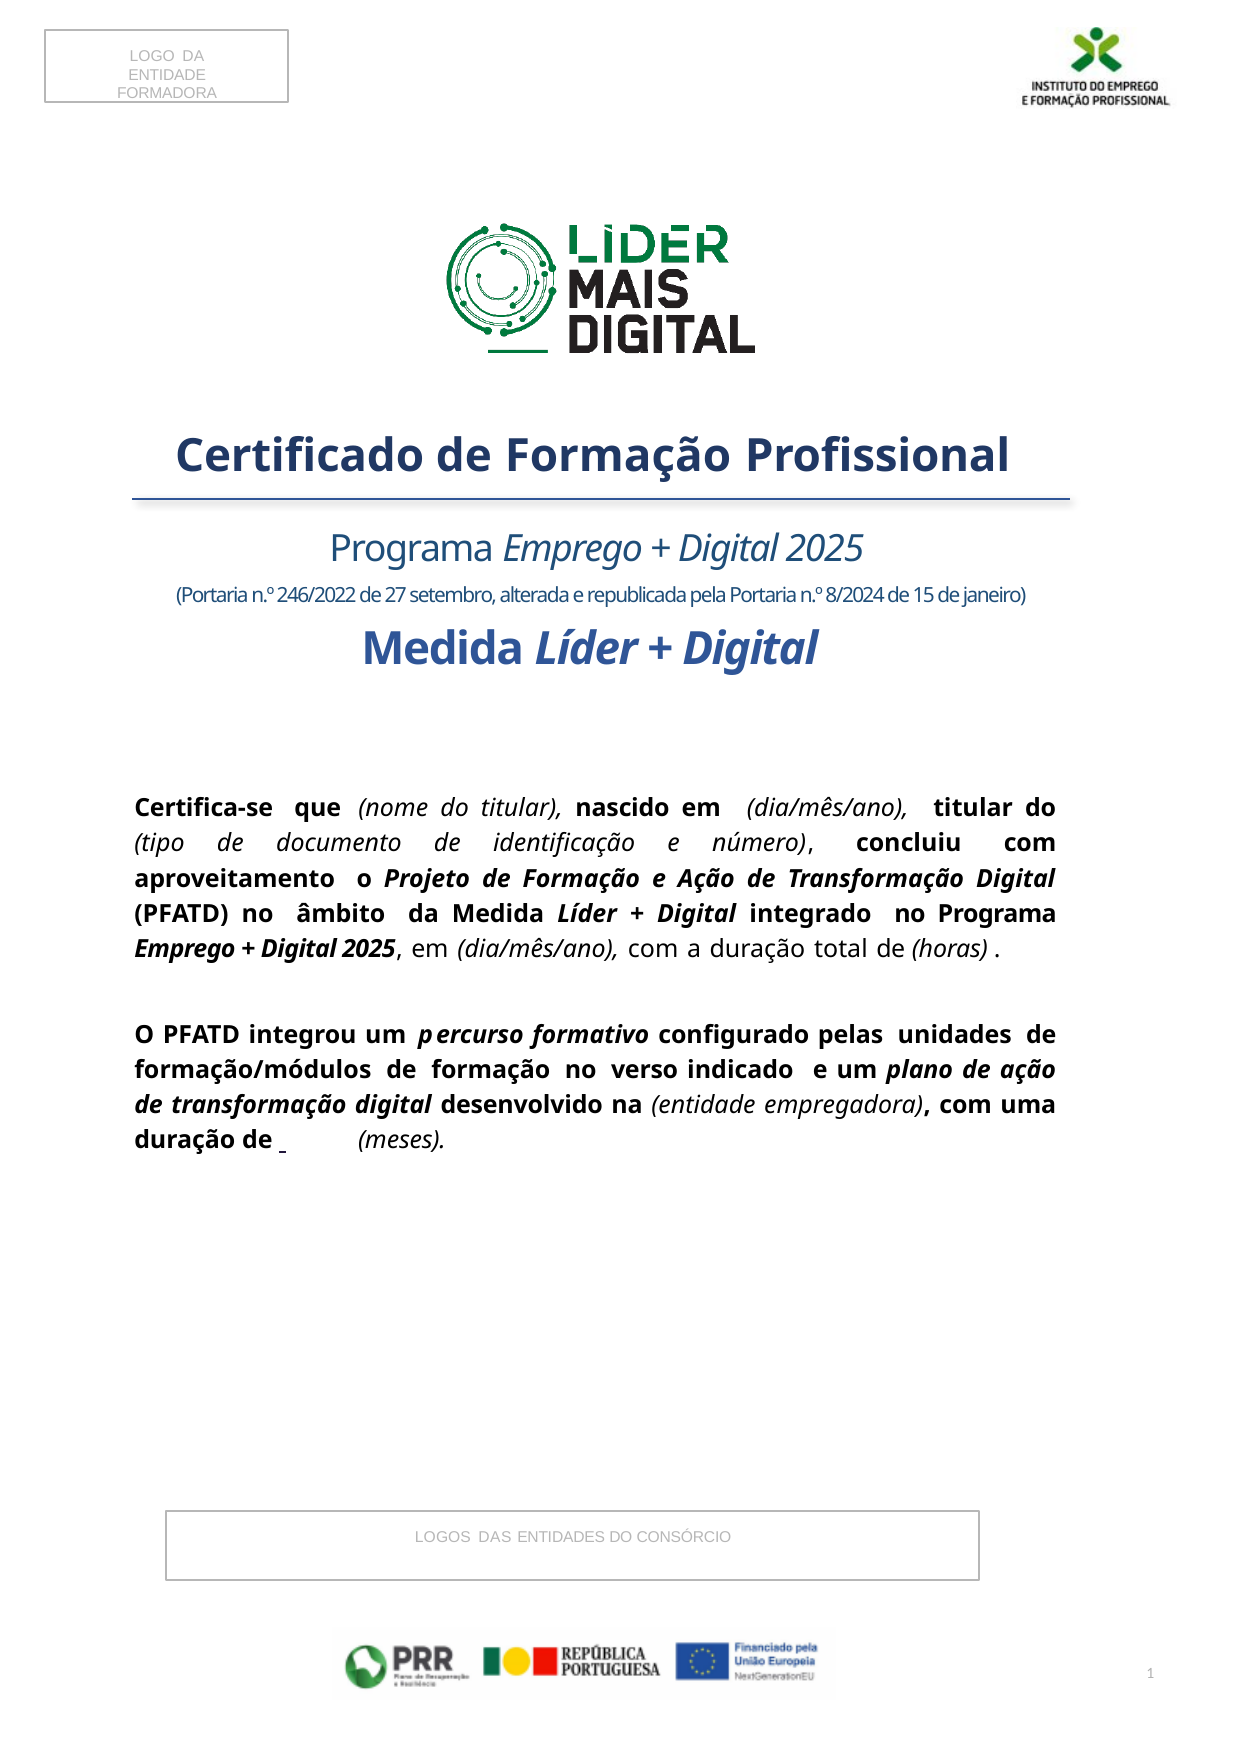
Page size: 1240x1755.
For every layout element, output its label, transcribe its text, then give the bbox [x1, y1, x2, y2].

text_box Certifica-se que (nome do titular), nascido em (dia/mês/ano), titular do (tipo de documento de identificação e número), concluiu com aproveitamento o Projeto de Formação e Ação de Transformação Digital (PFATD) no âmbito da Medida Líder + Digital integrado no Programa Emprego + Digital 2025, em (dia/mês/ano), com a duração total de (horas) . O PFATD integrou um percurso formativo configurado pelas unidades de formação/módulos de formação no verso indicado e um plano de ação de transformação digital desenvolvido na (entidade empregadora), com uma duração de (meses). [132, 784, 1058, 1155]
text_box Certificado de Formação Profissional [132, 422, 1070, 481]
picture [339, 132, 863, 445]
text_box Programa Emprego + Digital 2025 (Portaria n.º 246/2022 de 27 setembro, alterada e republicada pela Portaria n.º 8/2024 de 15 de janeiro) Medida Líder + Digital [132, 521, 1070, 674]
picture [1016, 27, 1178, 119]
picture [332, 1627, 837, 1709]
text_box LOGO DA ENTIDADE FORMADORA [44, 30, 288, 102]
text_box LOGOS DAS ENTIDADES DO CONSÓRCIO [166, 1511, 979, 1581]
